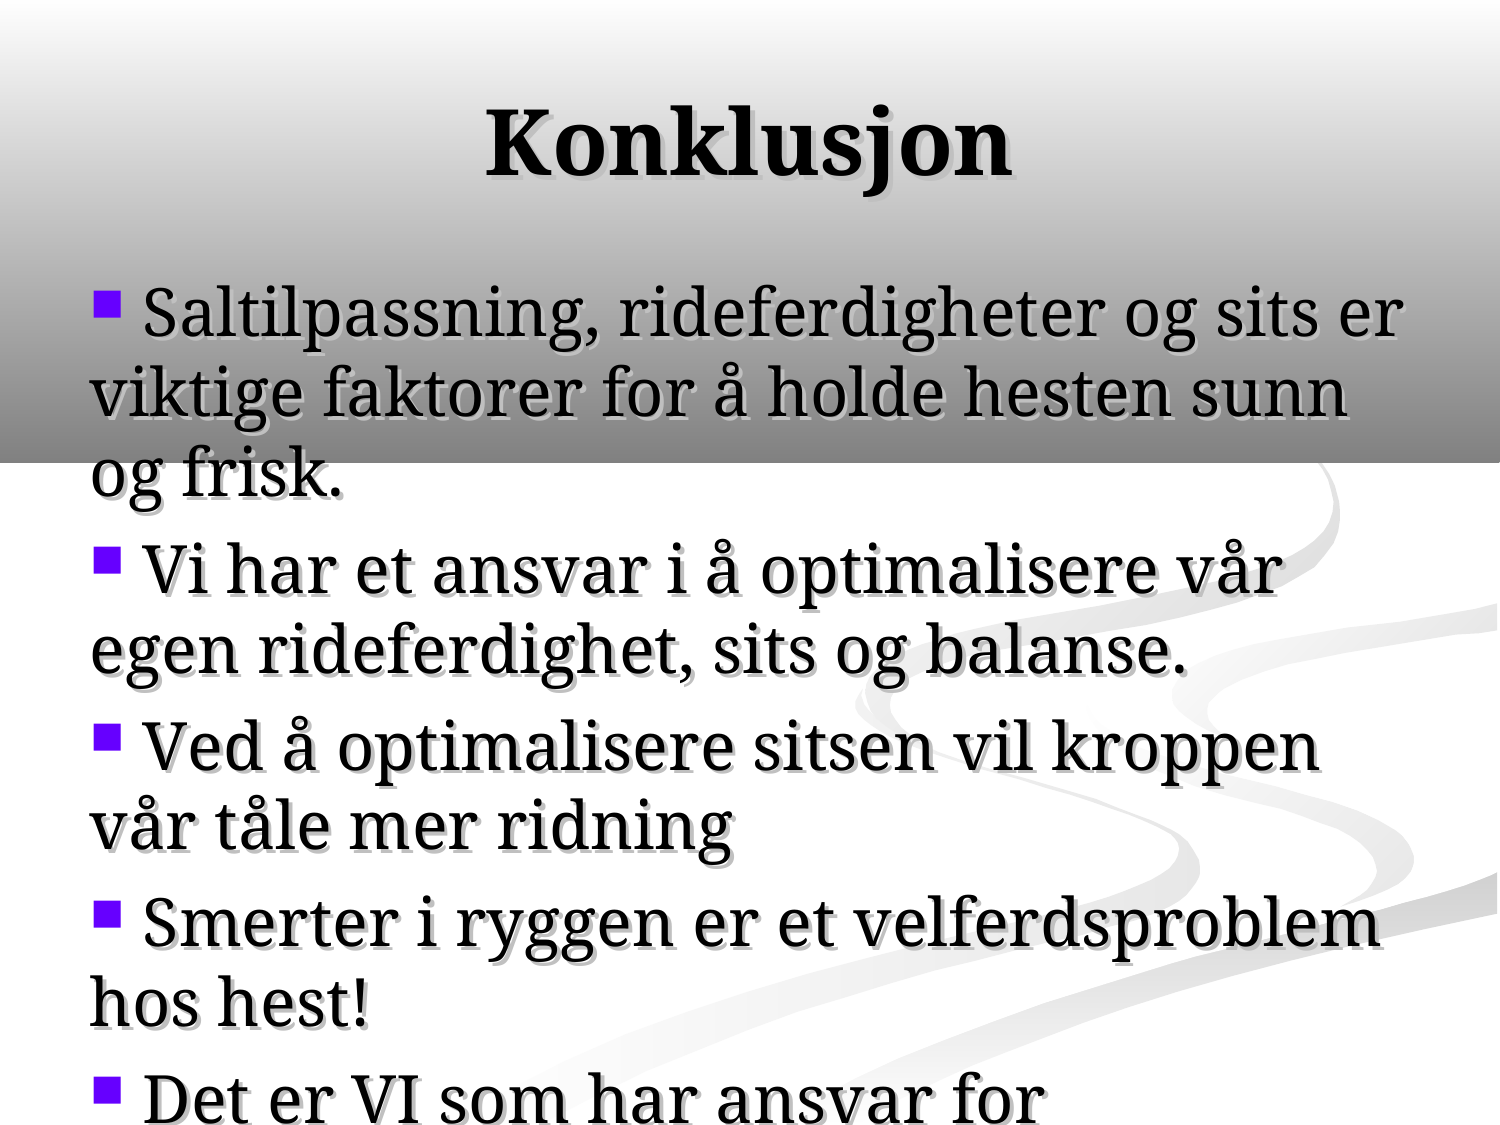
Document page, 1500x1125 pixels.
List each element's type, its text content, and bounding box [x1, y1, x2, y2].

title Konklusjon [75, 45, 1426, 233]
list Saltilpassning, rideferdigheter og sits er viktige faktorer for å holde hesten sunn og frisk. Vi har et ansvar i å optimalisere vår egen rideferdighet, sits og balanse. Ved å optimalisere sitsen vil kroppen vår tåle mer ridning Smerter i ryggen er et velferdsproblem hos hest! Det er VI som har ansvar for hestevelferden! [75, 262, 1426, 1125]
